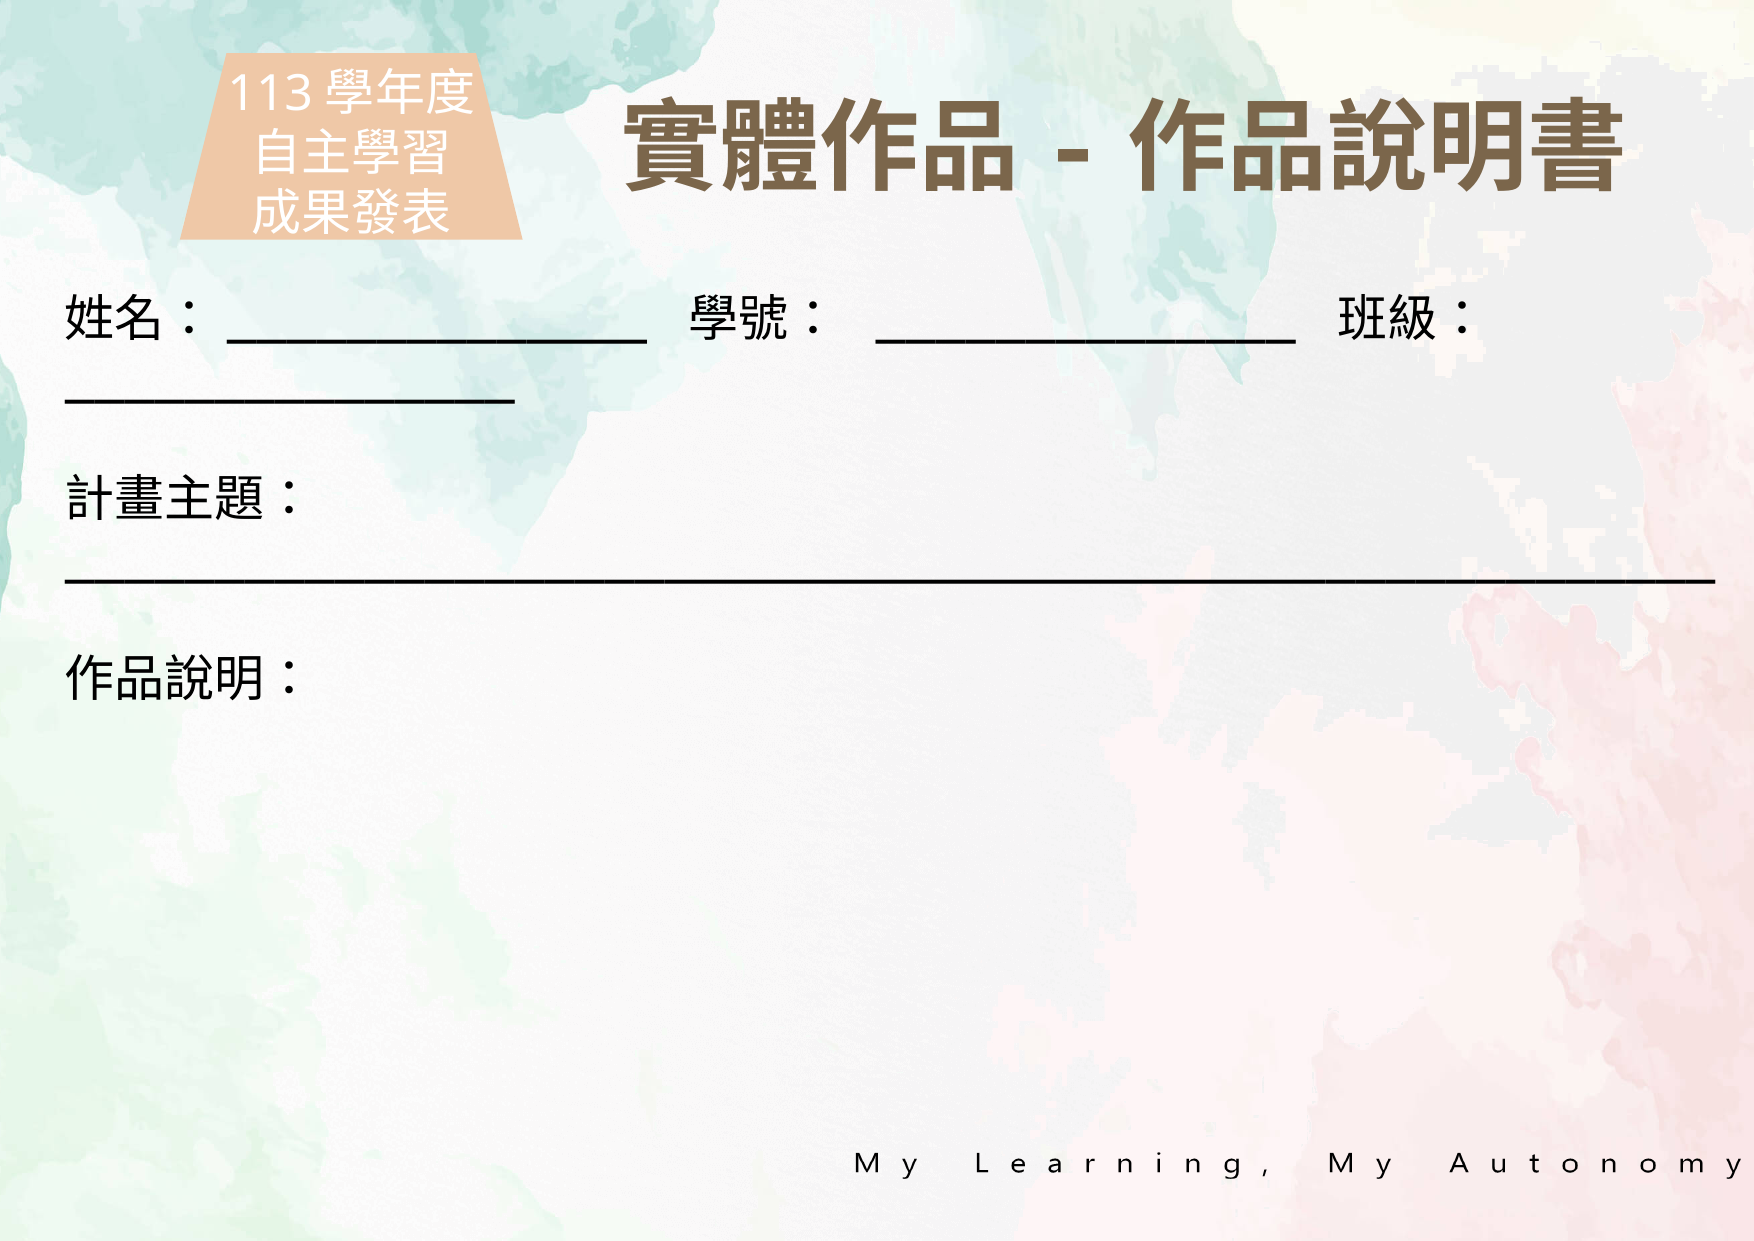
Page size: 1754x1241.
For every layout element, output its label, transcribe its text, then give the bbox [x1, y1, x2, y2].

picture [834, 1136, 1754, 1195]
text_box 姓名：______________ 學號： ______________ 班級： _______________ 計畫主題：_______________________________________________________ 作品說明： [50, 278, 1730, 1194]
text_box 實體作品-作品說明書 [605, 74, 1692, 210]
text_box 113學年度 自主學習 成果發表 [179, 53, 523, 240]
